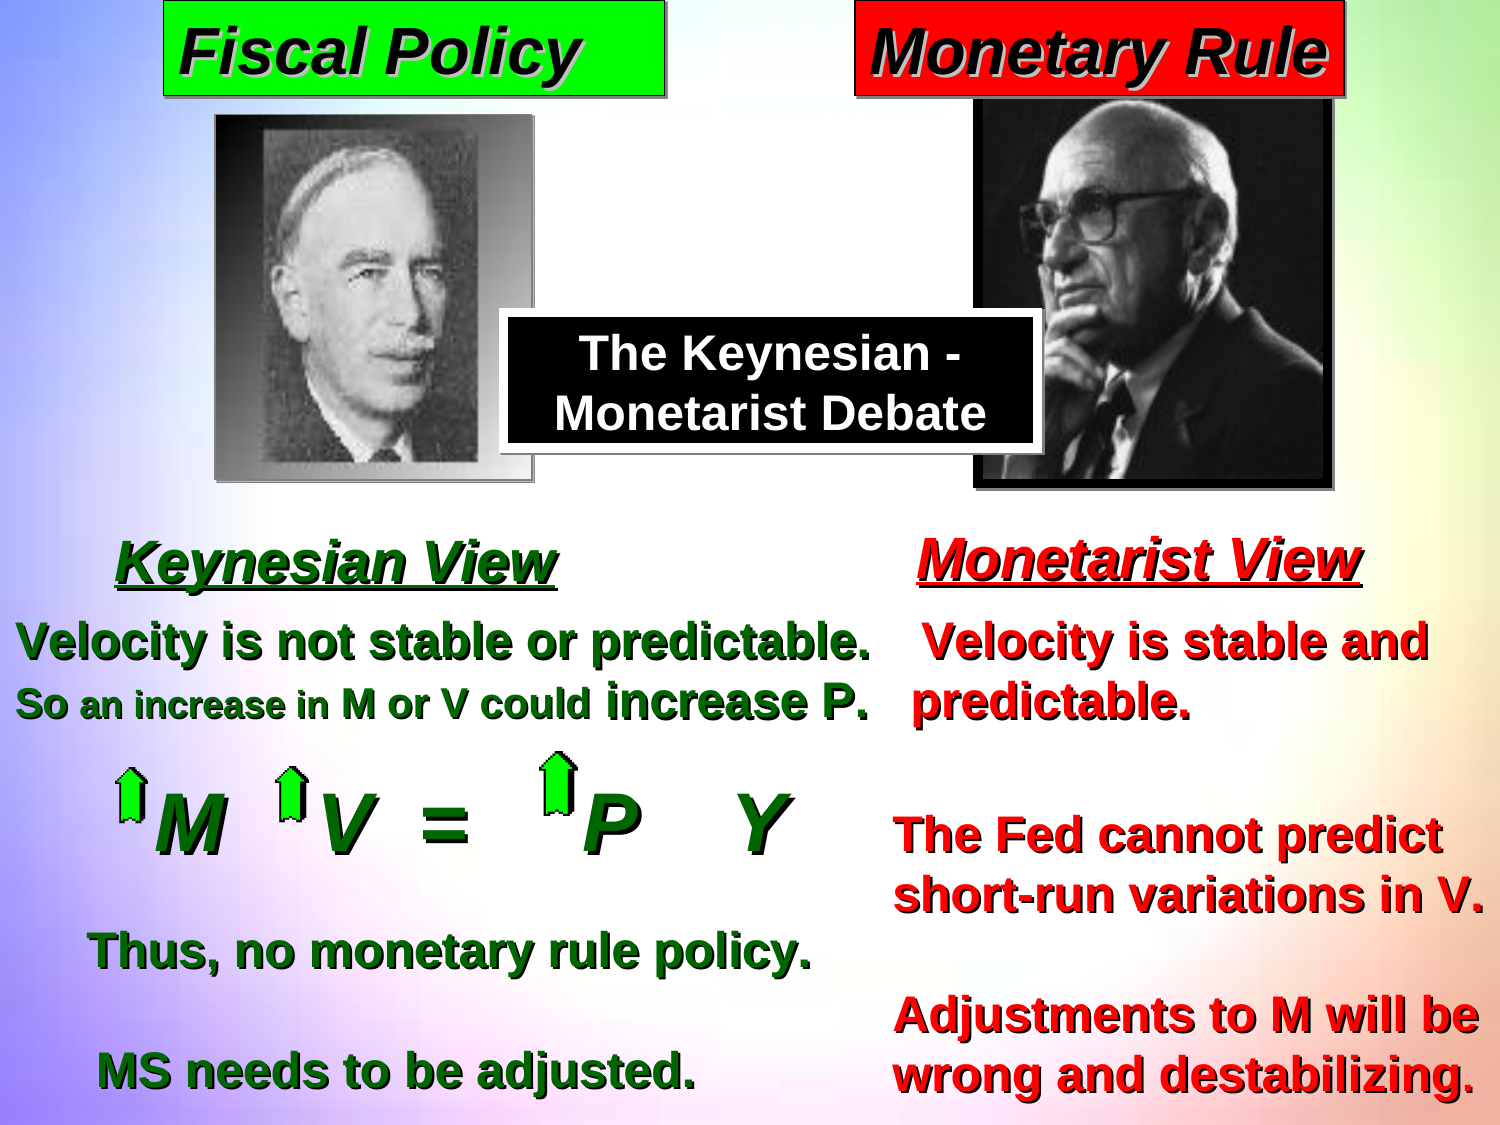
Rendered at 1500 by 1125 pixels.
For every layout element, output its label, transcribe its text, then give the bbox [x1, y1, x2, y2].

text_box The Keynesian - Monetarist Debate [503, 312, 1038, 449]
picture [0, 0, 1500, 599]
text_box Velocity is stable and predictable. [895, 599, 1500, 736]
text_box M V = P Y [84, 760, 894, 877]
text_box Fiscal Policy [163, 0, 665, 96]
picture [982, 96, 1323, 479]
picture [215, 115, 531, 479]
text_box The Fed cannot predict short-run variations in V. Adjustments to M will be wrong and destabilizing. [877, 793, 1500, 1110]
text_box Velocity is not stable or predictable. So an increase in M or V could increase P. [0, 599, 895, 736]
text_box Monetary Rule [855, 0, 1344, 96]
text_box Keynesian View [99, 515, 669, 599]
text_box Monetarist View [901, 512, 1500, 598]
picture [0, 736, 1500, 1125]
text_box Thus, no monetary rule policy. MS needs to be adjusted. [71, 909, 877, 1106]
picture [275, 766, 309, 849]
picture [115, 767, 148, 850]
